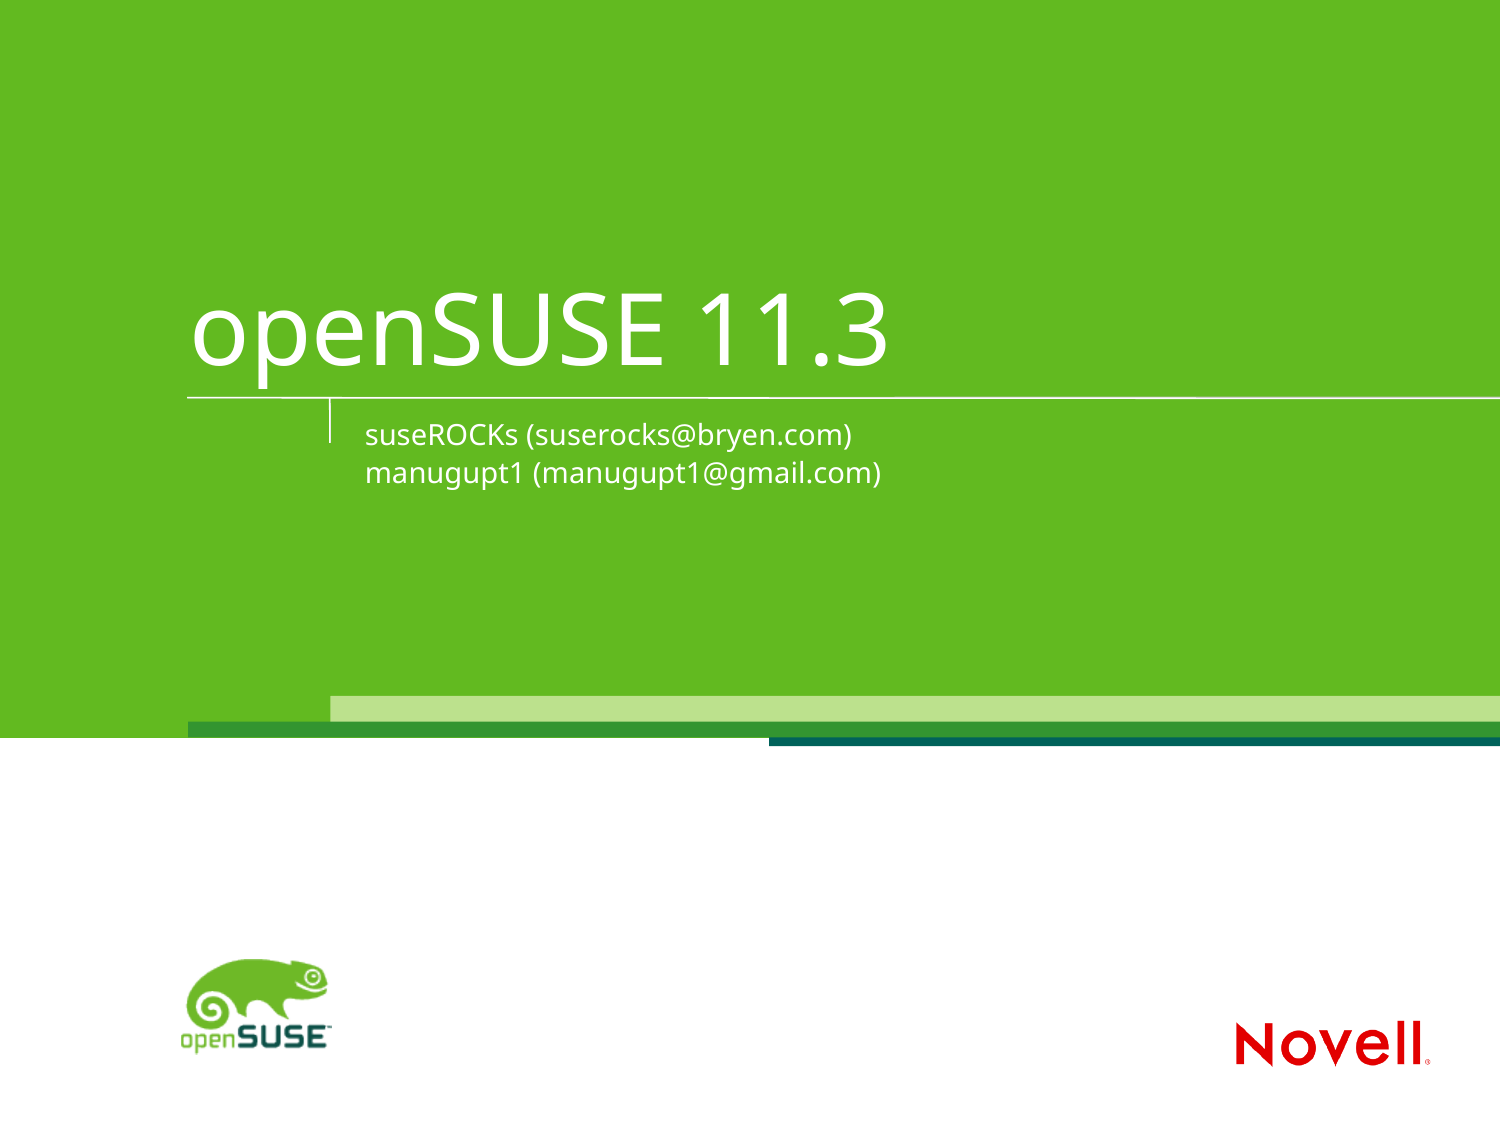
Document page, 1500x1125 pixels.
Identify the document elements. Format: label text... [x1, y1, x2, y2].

subtitle suseROCKs (suserocks@bryen.com) manugupt1 (manugupt1@gmail.com) [350, 414, 1150, 525]
picture [1227, 1013, 1438, 1074]
title openSUSE 11.3 [174, 137, 1388, 388]
picture [181, 959, 332, 1055]
